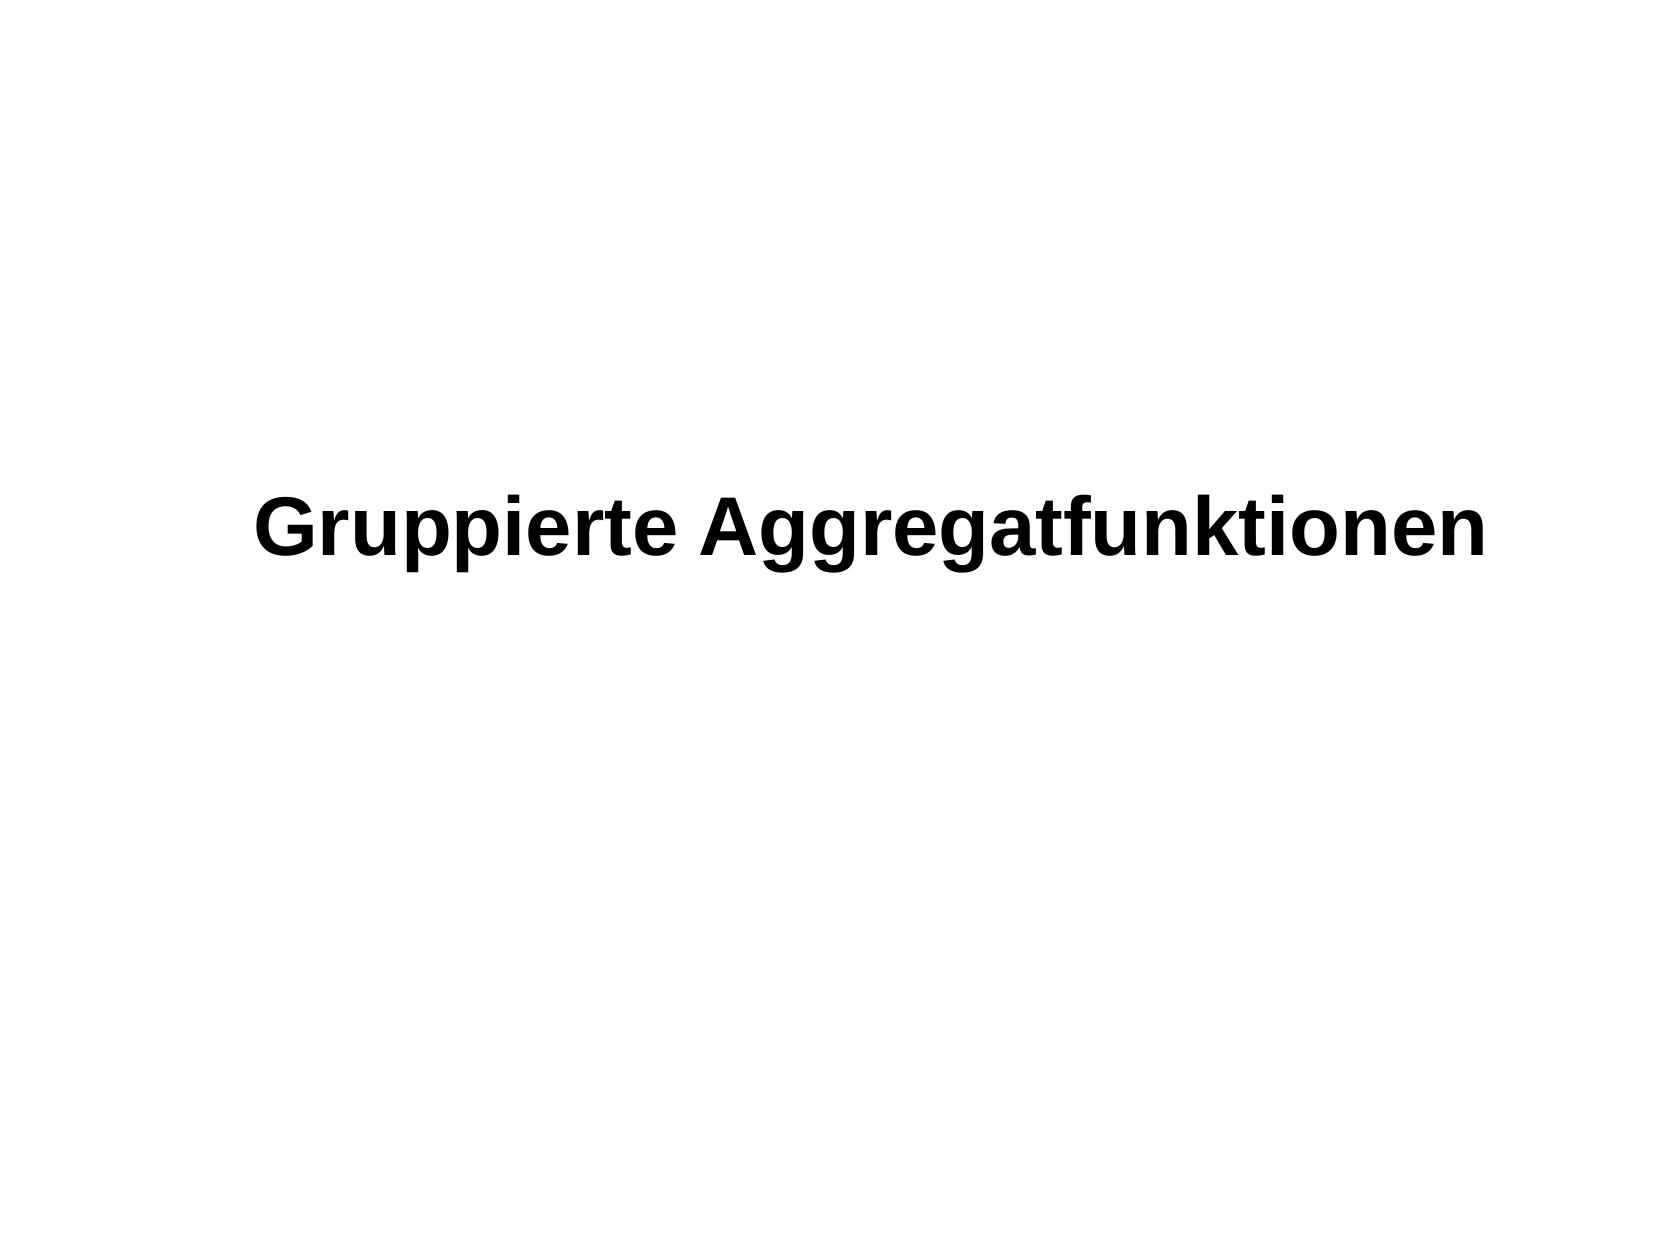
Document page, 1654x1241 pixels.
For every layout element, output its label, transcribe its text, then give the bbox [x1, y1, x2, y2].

text_box Gruppierte Aggregatfunktionen [177, 472, 1565, 581]
